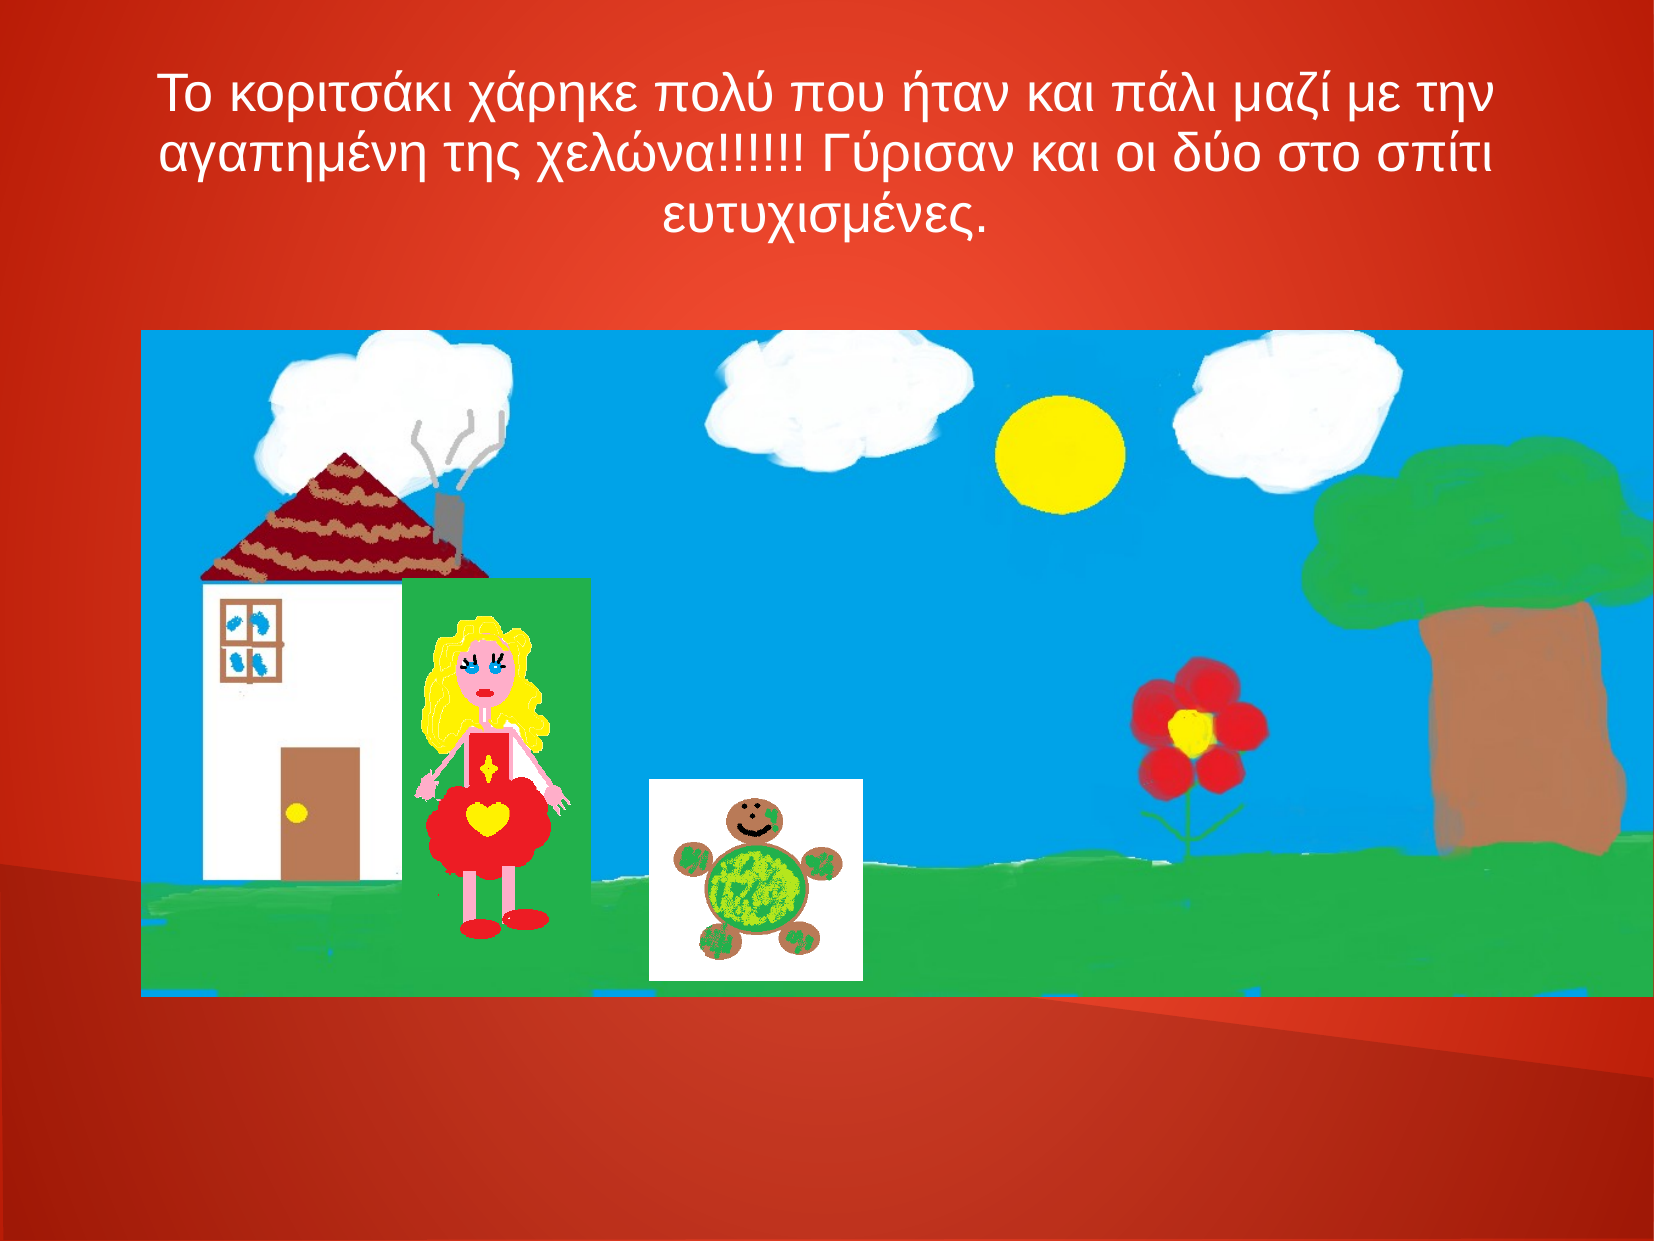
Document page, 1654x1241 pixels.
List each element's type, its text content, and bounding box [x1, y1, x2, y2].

picture [705, 330, 974, 473]
picture [995, 395, 1127, 515]
picture [141, 330, 1654, 997]
picture [1172, 330, 1403, 495]
title Το κοριτσάκι χάρηκε πολύ που ήταν και πάλι μαζί με την αγαπημένη της χελώνα!!!!!! Γύρισαν και οι δύο στο σπίτι ευτυχισμένες. [82, 49, 1571, 257]
